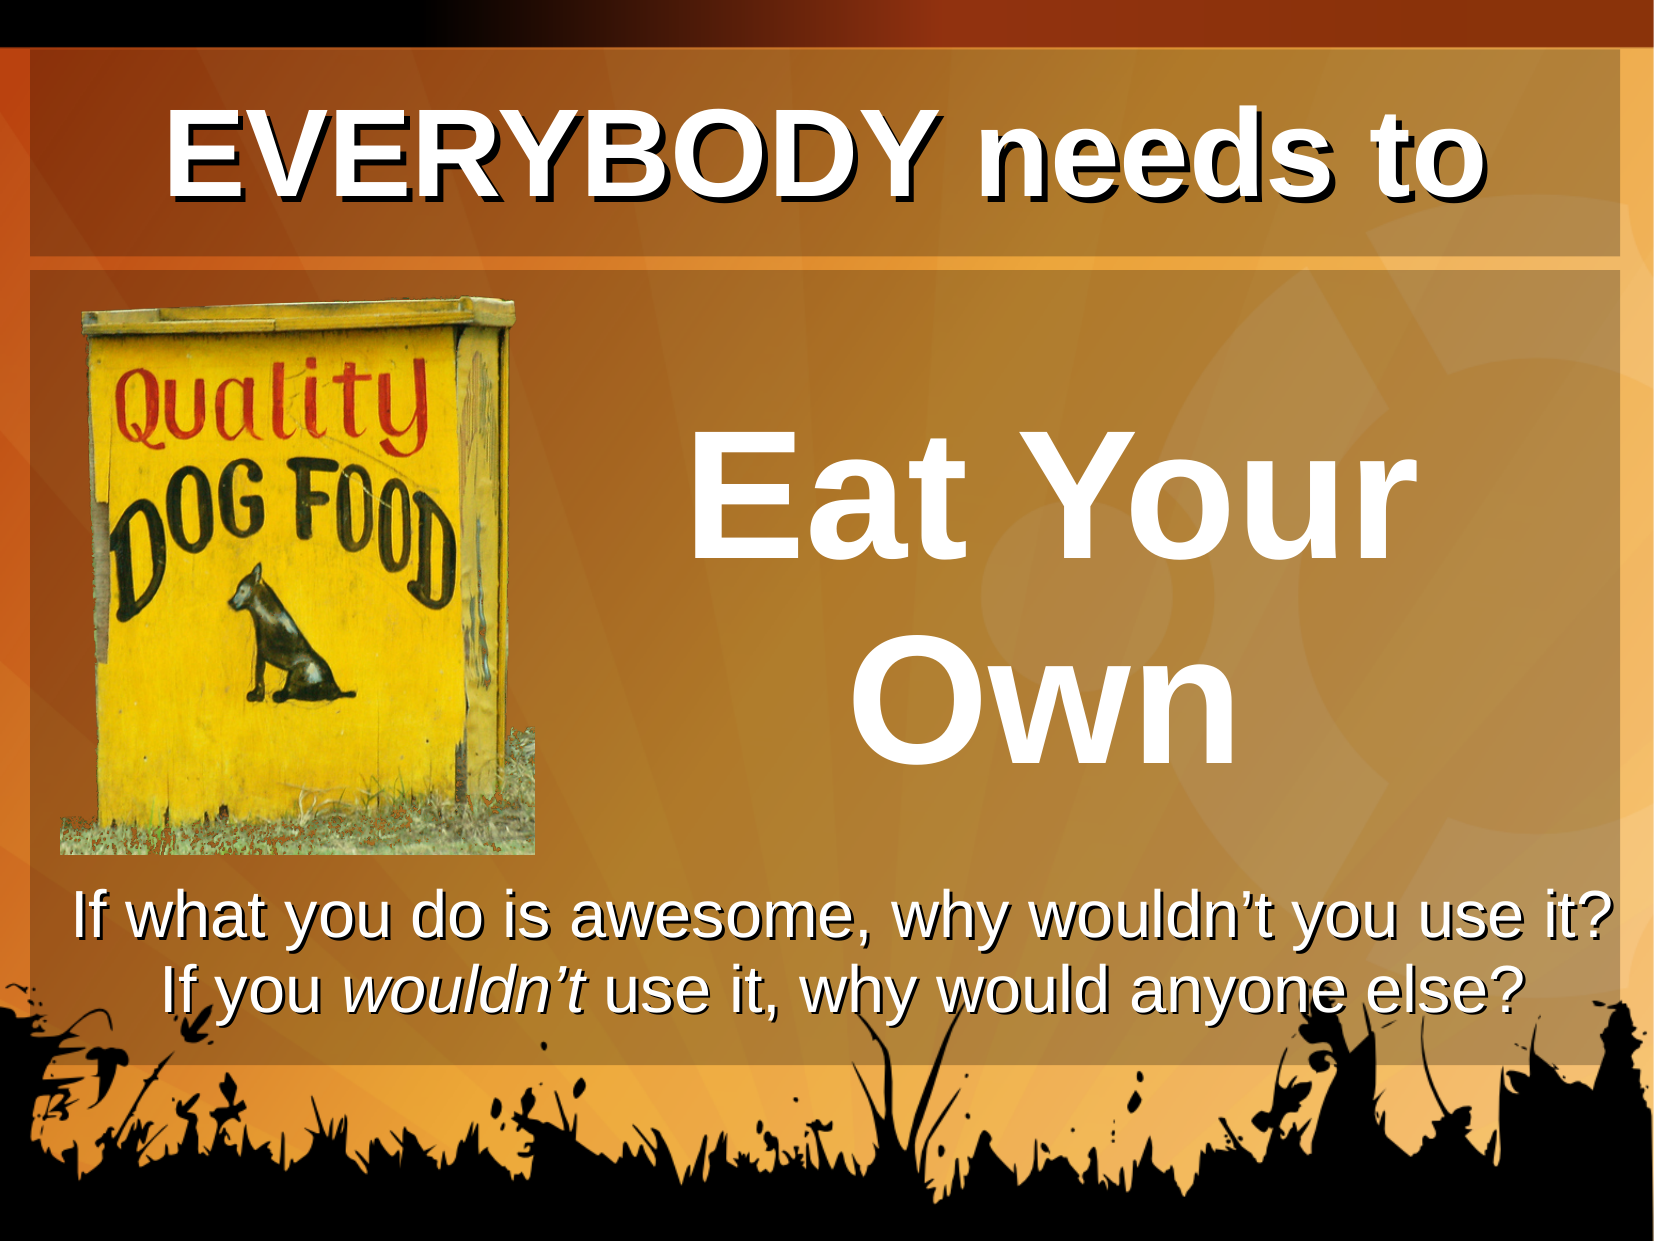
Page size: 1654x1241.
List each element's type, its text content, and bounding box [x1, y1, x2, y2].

subtitle Eat Your Own If what you do is awesome, why wouldn’t you use it? If you wouldn’t use it, why would anyone else? [30, 270, 1621, 1066]
picture [0, 0, 1654, 1241]
title EVERYBODY needs to [30, 49, 1621, 257]
